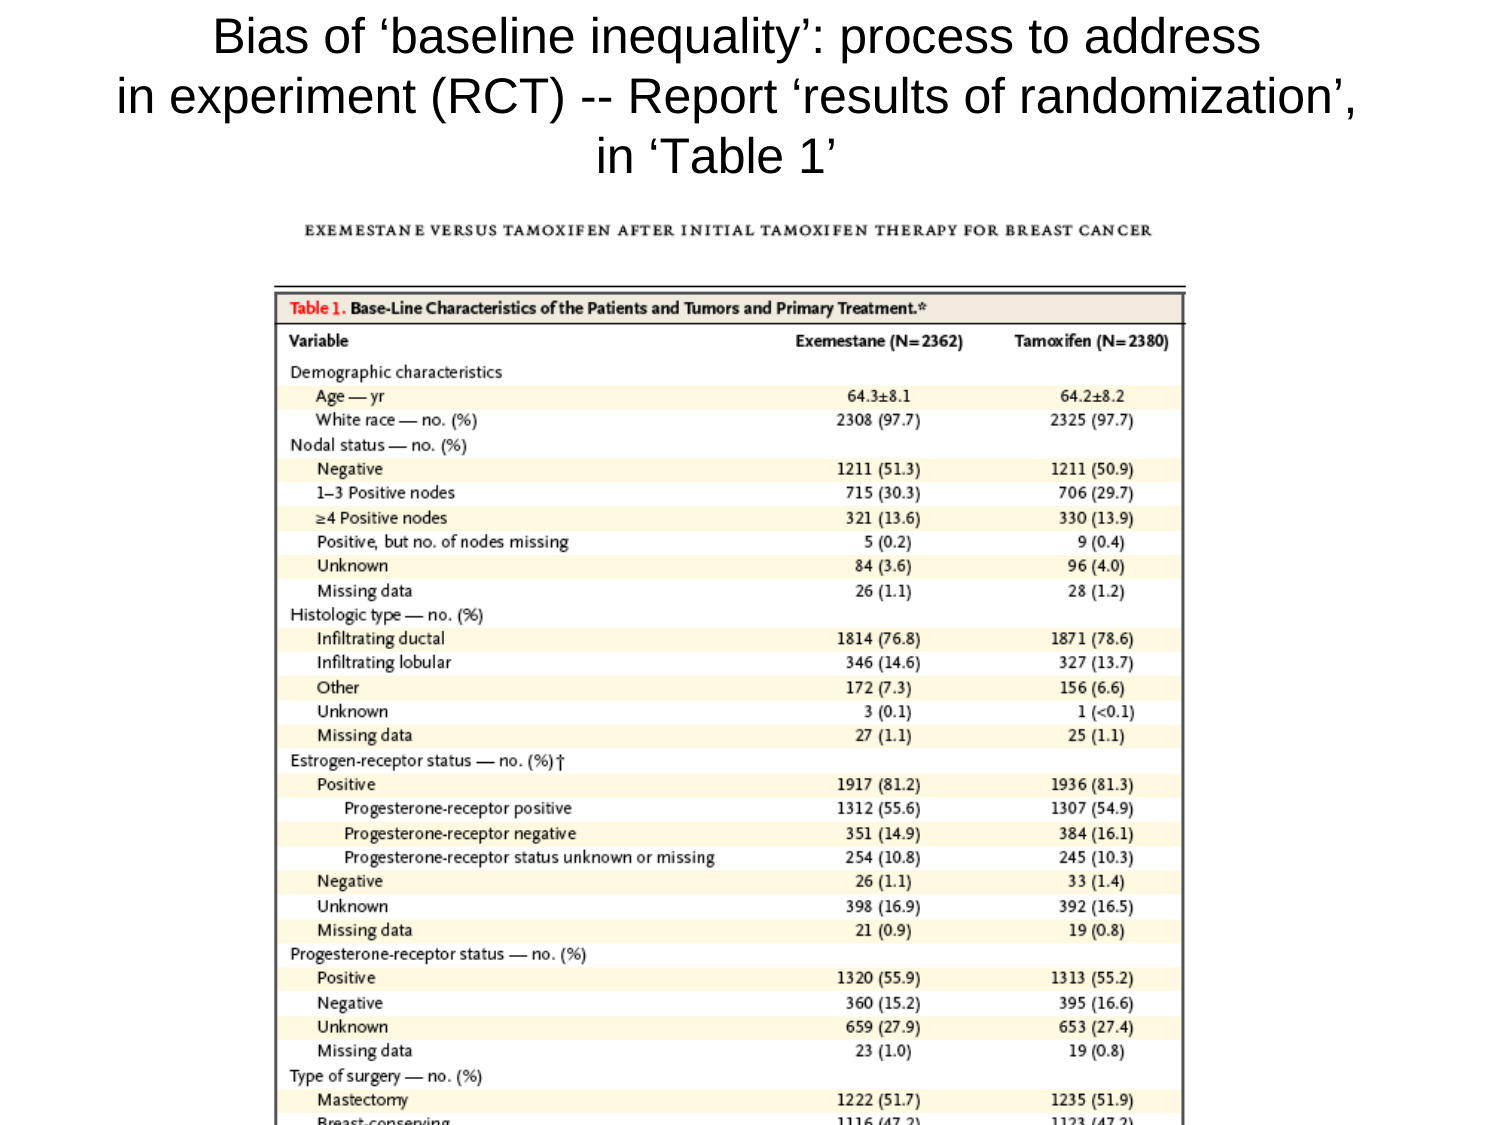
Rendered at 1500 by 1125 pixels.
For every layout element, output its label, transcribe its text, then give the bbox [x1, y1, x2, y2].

title Bias of ‘baseline inequality’: process to address in experiment (RCT) -- Report ‘results of randomization’, in ‘Table 1’ [99, 0, 1375, 192]
text_box [270, 222, 1204, 1125]
